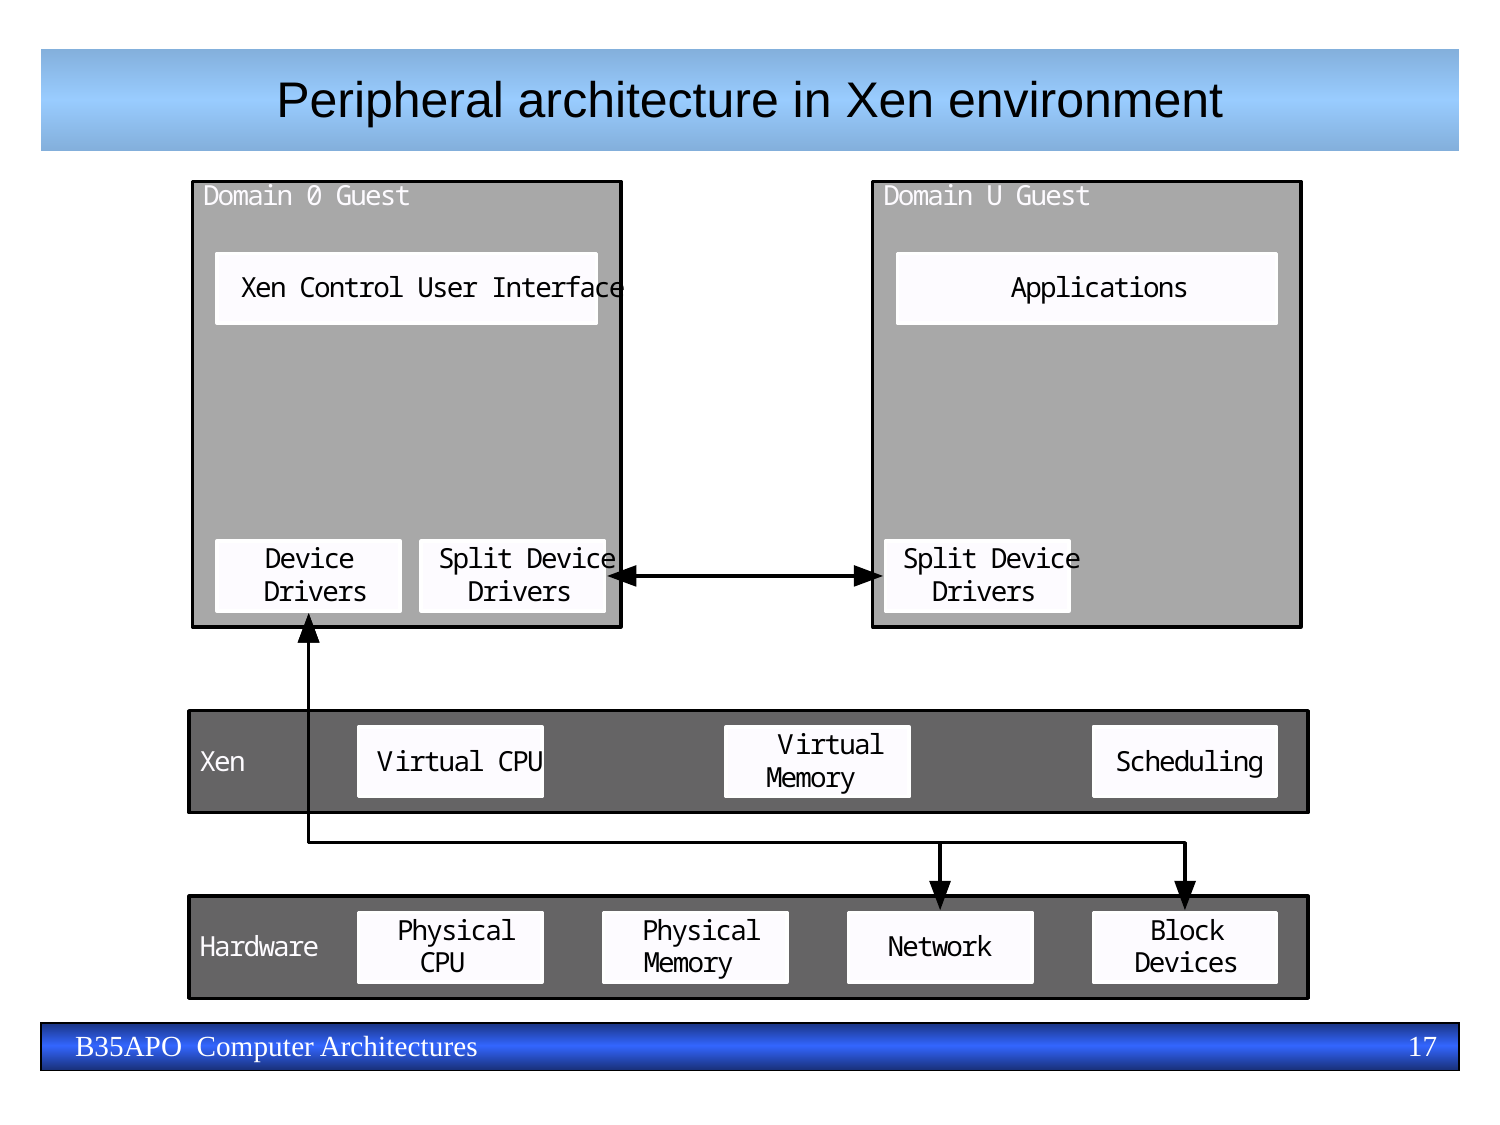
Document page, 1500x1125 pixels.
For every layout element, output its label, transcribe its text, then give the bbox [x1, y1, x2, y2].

title Peripheral architecture in Xen environment [41, 49, 1459, 151]
picture [174, 167, 1323, 1013]
